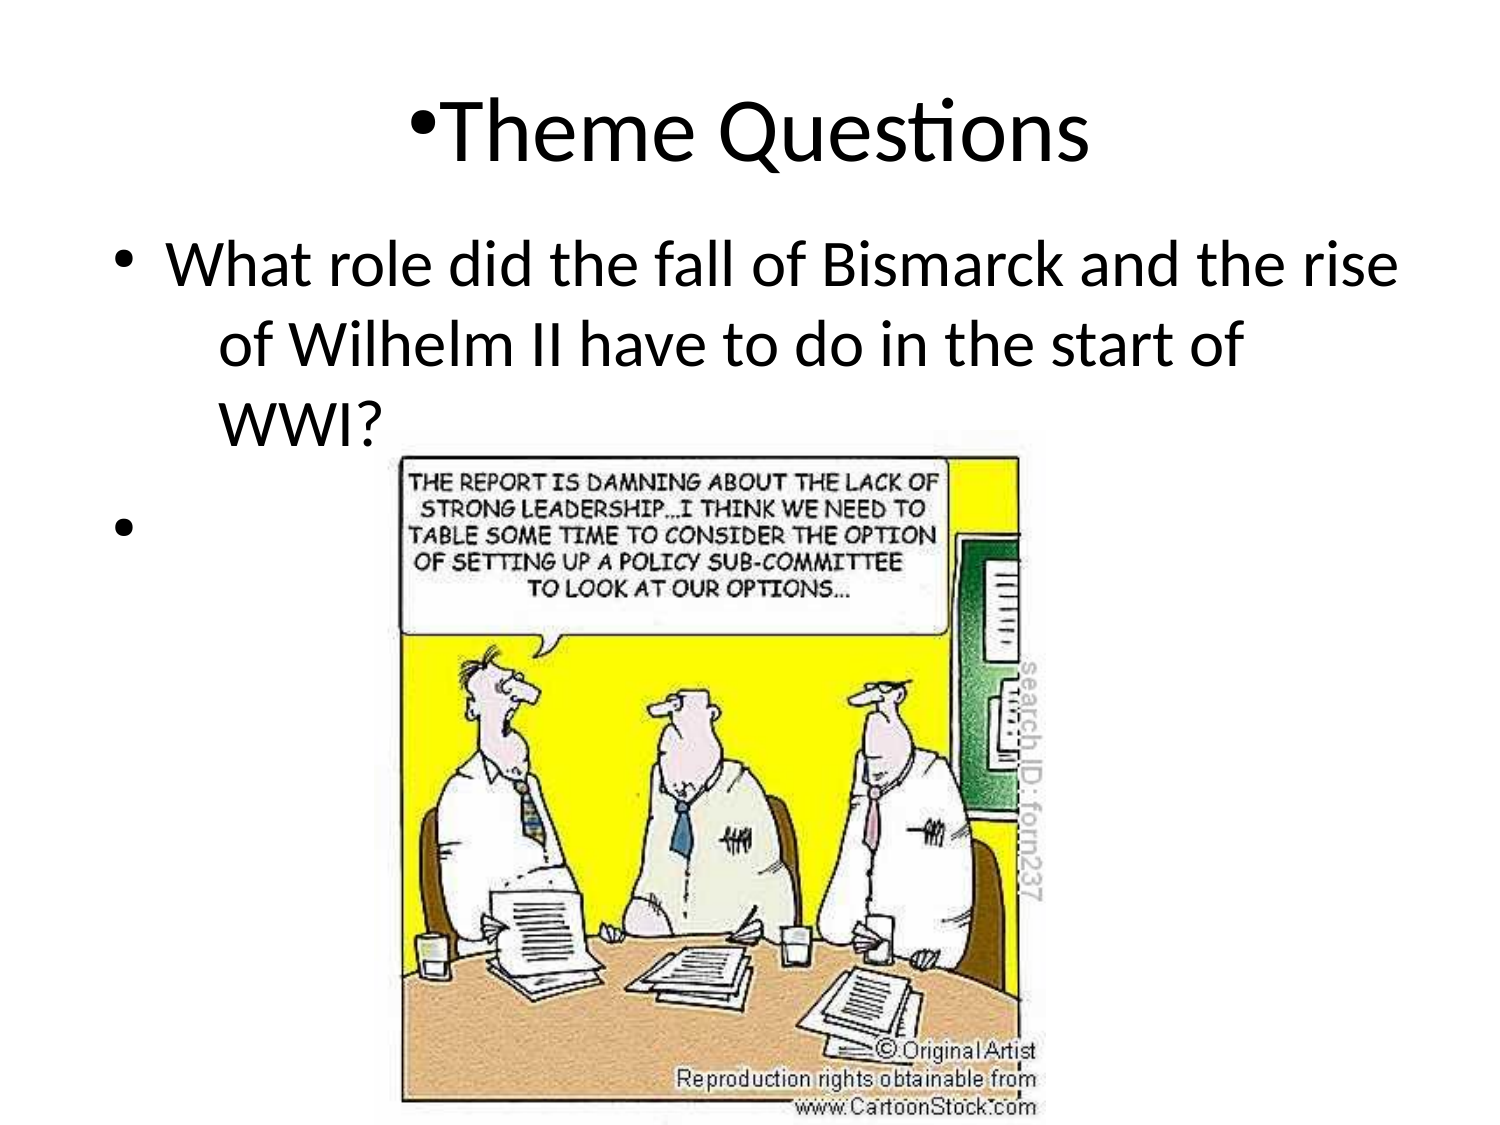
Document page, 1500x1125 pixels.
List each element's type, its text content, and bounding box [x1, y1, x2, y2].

title Theme Questions [112, 54, 1388, 219]
picture [374, 430, 1046, 1125]
list What role did the fall of Bismarck and the rise of Wilhelm II have to do in the start of WWI? [76, 219, 1427, 963]
